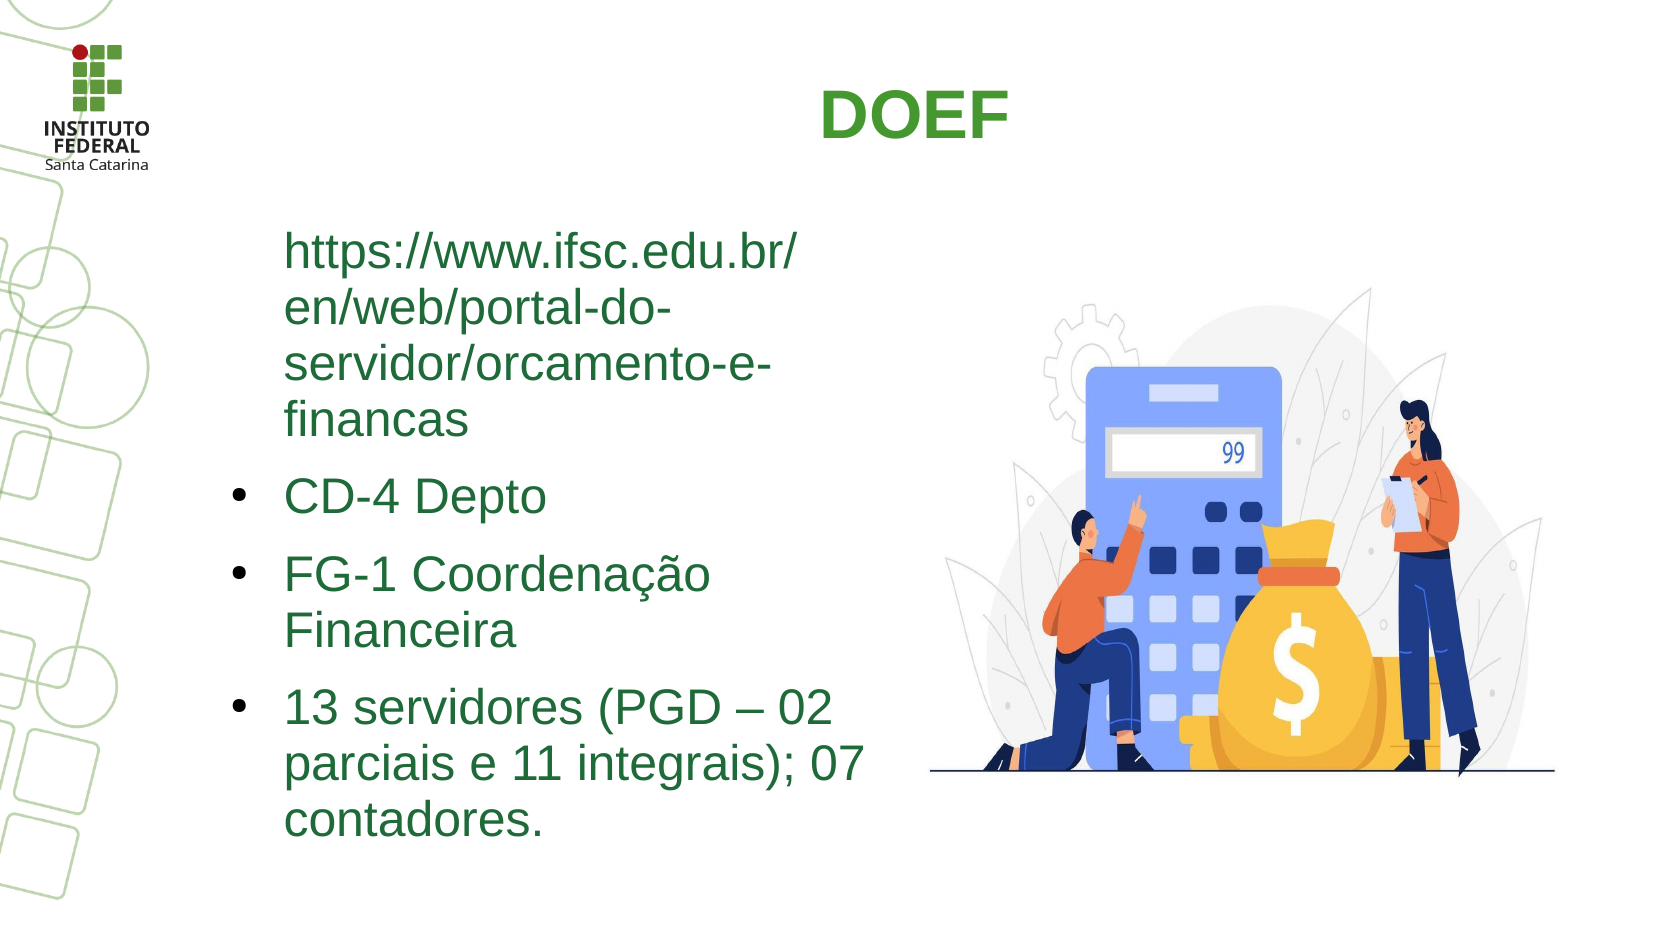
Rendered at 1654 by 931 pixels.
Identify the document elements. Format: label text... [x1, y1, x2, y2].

list https://www.ifsc.edu.br/en/web/portal-do-servidor/orcamento-e-financas CD-4 Depto FG-1 Coordenação Financeira 13 servidores (PGD – 02 parciais e 11 integrais); 07 contadores. [212, 223, 876, 854]
title DOEF [259, 37, 1571, 193]
picture [0, 0, 1572, 931]
